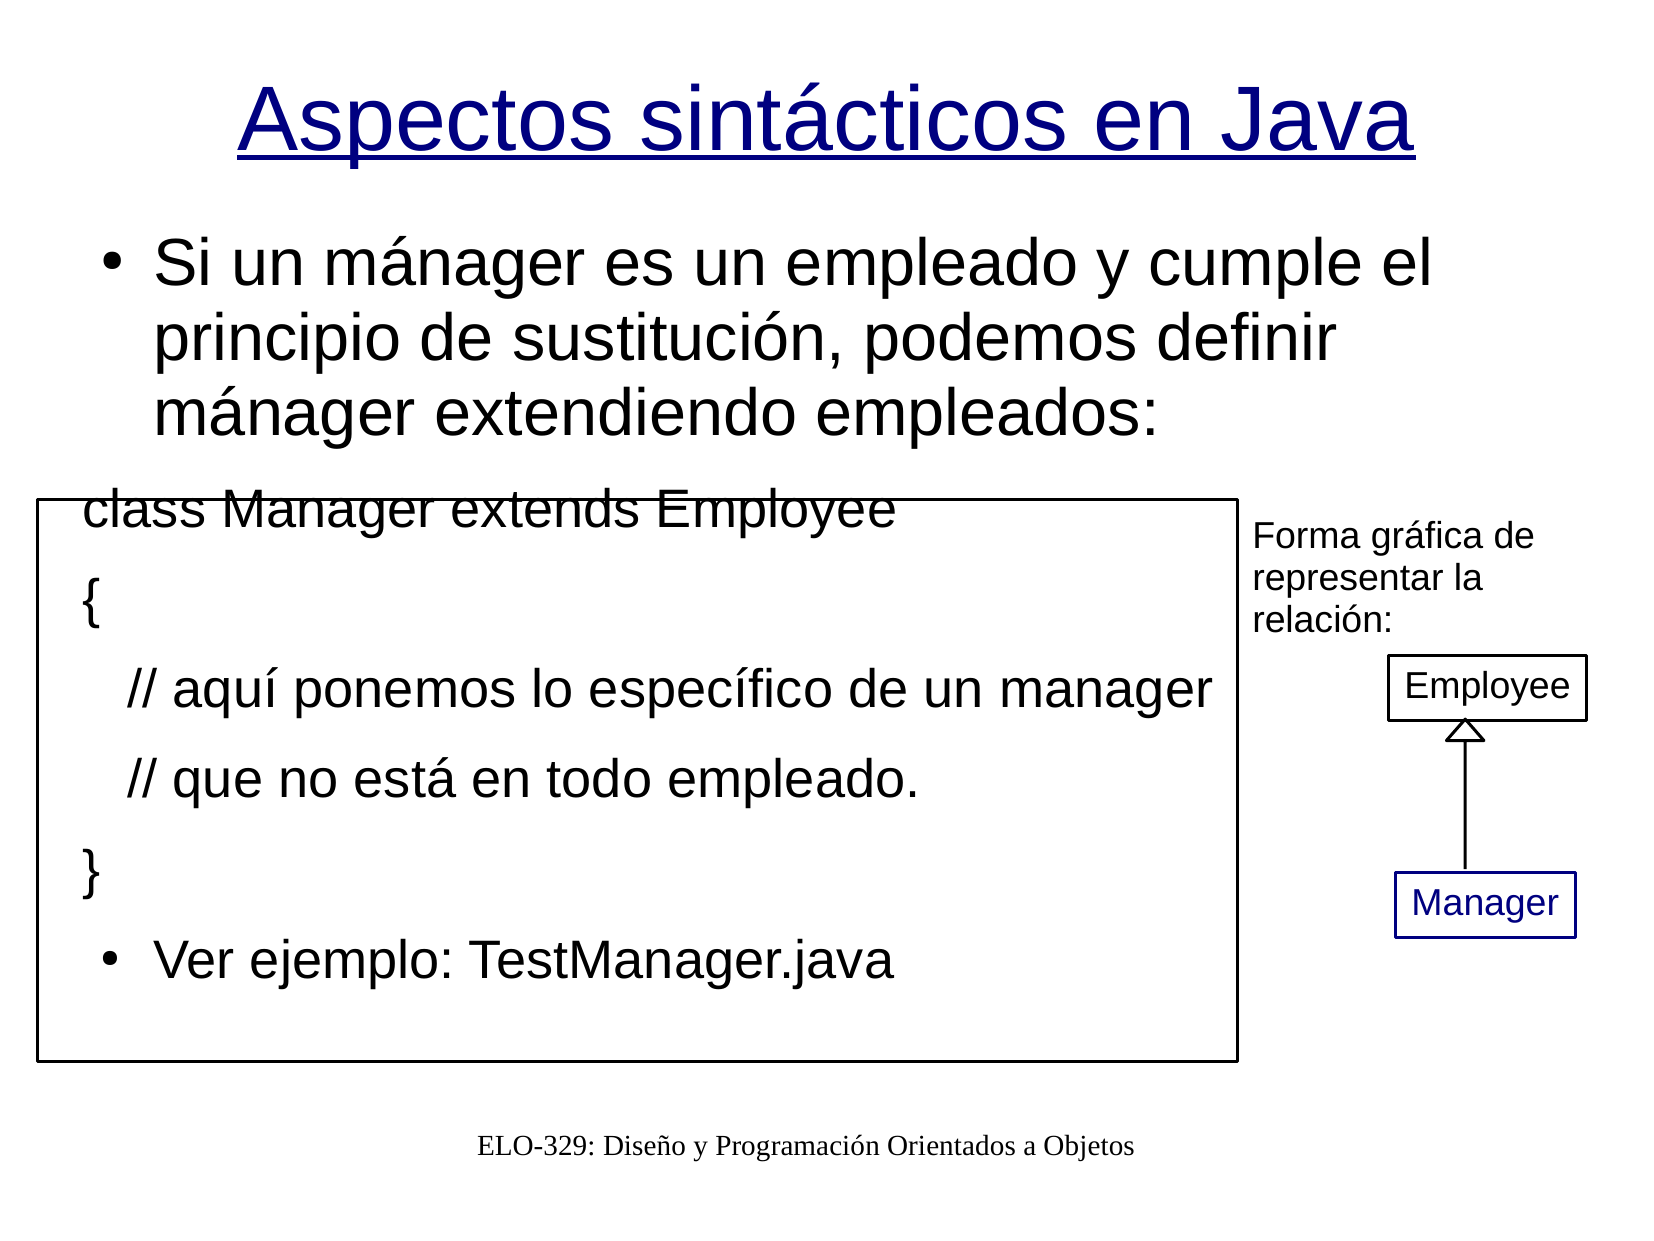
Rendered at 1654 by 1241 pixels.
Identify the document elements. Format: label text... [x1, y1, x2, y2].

text_box Employee [1388, 655, 1587, 721]
list Si un mánager es un empleado y cumple el principio de sustitución, podemos definir mánager extendiendo empleados: class Manager extends Employee { // aquí ponemos lo específico de un manager // que no está en todo empleado. } Ver ejemplo: TestManager.java [82, 225, 1571, 507]
text_box Forma gráfica de representar la relación: [1239, 507, 1576, 662]
list Si un mánager es un empleado y cumple el principio de sustitución, podemos definir mánager extendiendo empleados: class Manager extends Employee { // aquí ponemos lo específico de un manager // que no está en todo empleado. } Ver ejemplo: TestManager.java [82, 501, 1236, 1060]
list Si un mánager es un empleado y cumple el principio de sustitución, podemos definir mánager extendiendo empleados: class Manager extends Employee { // aquí ponemos lo específico de un manager // que no está en todo empleado. } Ver ejemplo: TestManager.java [82, 662, 1571, 1126]
title Aspectos sintácticos en Java [82, 49, 1571, 188]
text_box Manager [1395, 872, 1576, 938]
